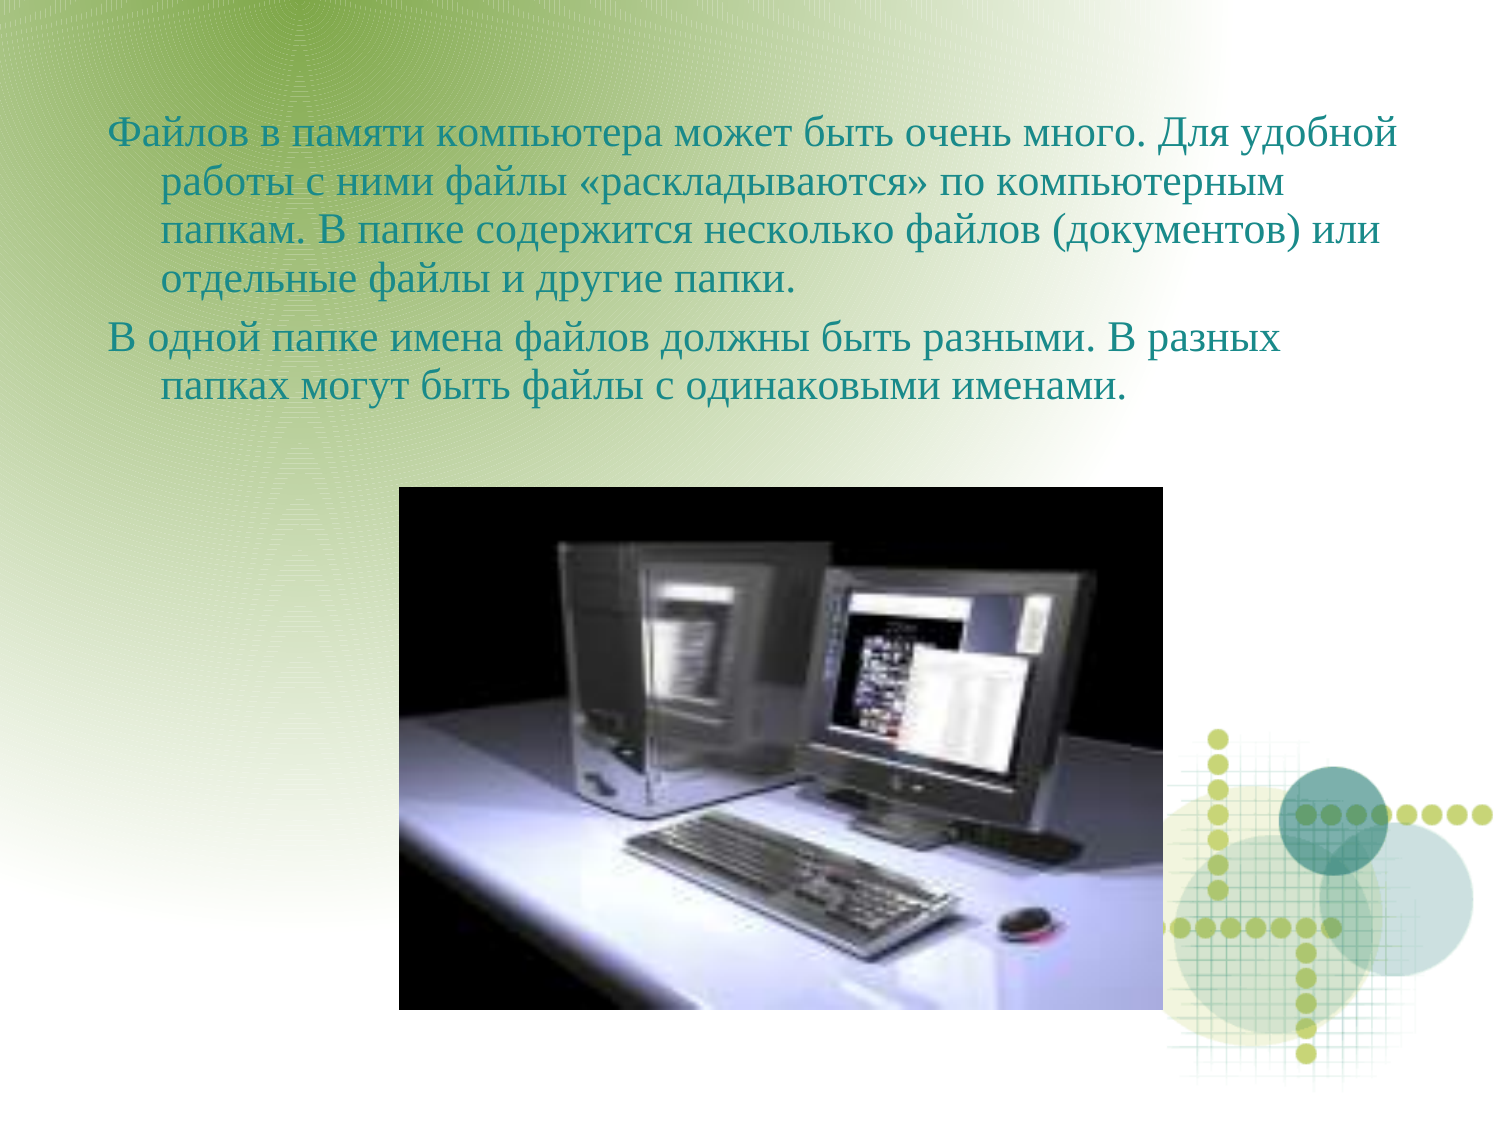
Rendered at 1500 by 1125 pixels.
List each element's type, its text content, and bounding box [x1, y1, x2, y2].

picture [399, 487, 1500, 1098]
list Файлов в памяти компьютера может быть очень много. Для удобной работы с ними файлы «раскладываются» по компьютерным папкам. В папке содержится несколько файлов (документов) или отдельные файлы и другие папки. В одной папке имена файлов должны быть разными. В разных папках могут быть файлы с одинаковыми именами. [75, 99, 1426, 1006]
